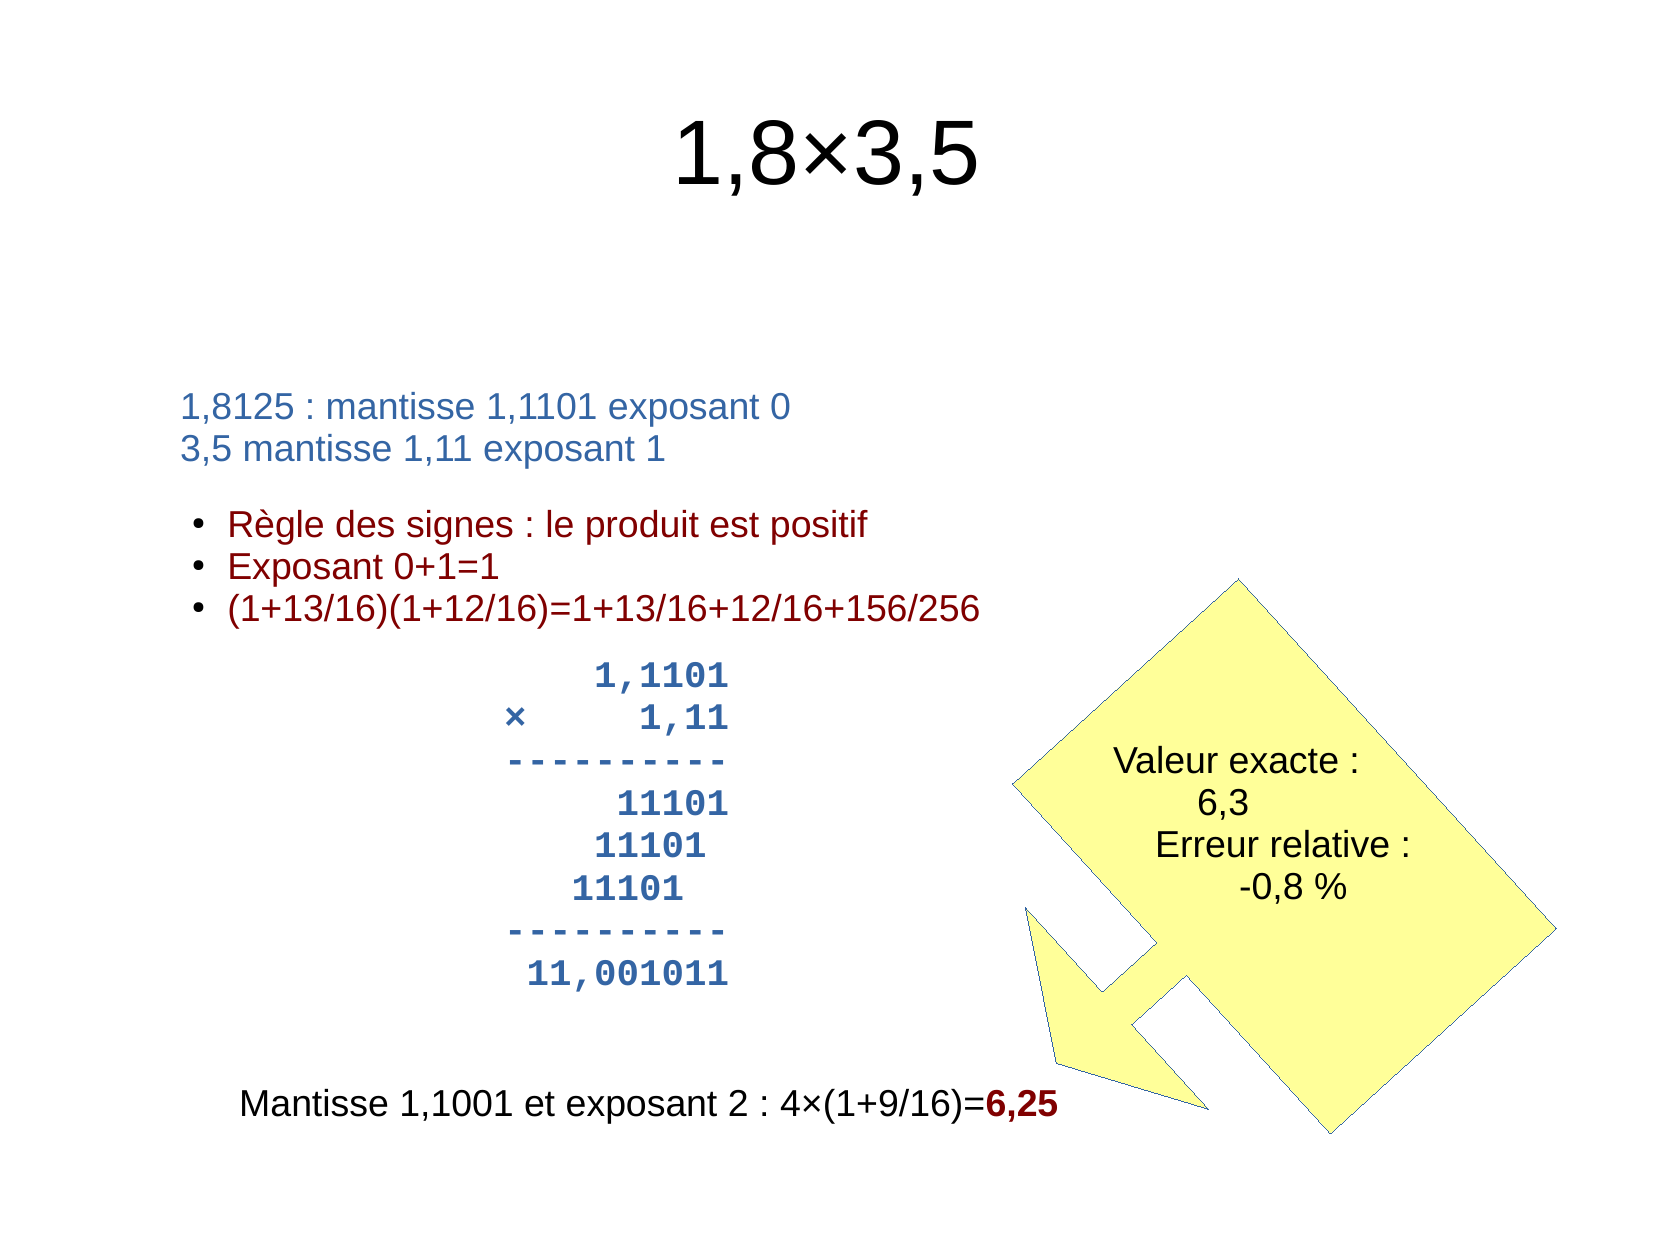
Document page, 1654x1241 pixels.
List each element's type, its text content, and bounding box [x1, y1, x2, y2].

text_box Règle des signes : le produit est positif Exposant 0+1=1 (1+13/16)(1+12/16)=1+13/16+12/16+156/256 [177, 496, 996, 637]
text_box Valeur exacte : 6,3 Erreur relative : -0,8 % [1098, 732, 1434, 916]
text_box [1025, 793, 1557, 1134]
text_box 1,8125 : mantisse 1,1101 exposant 0 3,5 mantisse 1,11 exposant 1 [165, 377, 809, 477]
text_box 1,1101 × 1,11 ---------- 11101 11101 11101 ---------- 11,001011 [489, 648, 745, 1004]
text_box [1012, 578, 1378, 878]
title 1,8×3,5 [82, 49, 1571, 257]
text_box Mantisse 1,1001 et exposant 2 : 4×(1+9/16)=6,25 [224, 1074, 1074, 1132]
